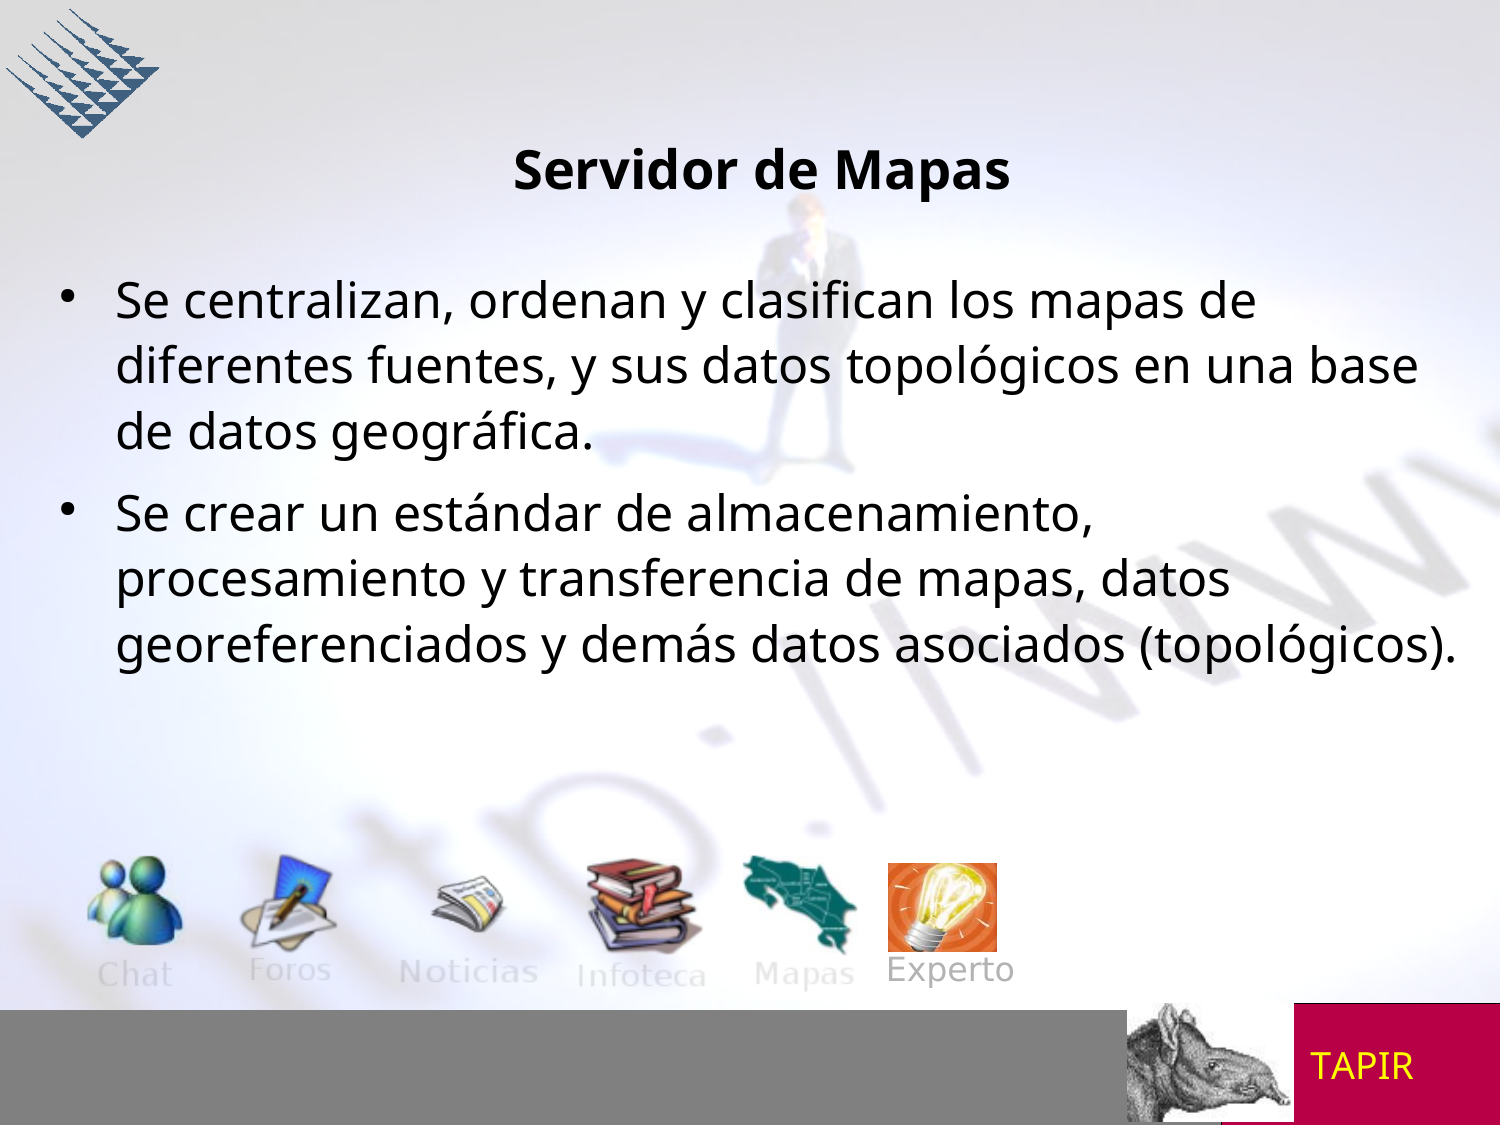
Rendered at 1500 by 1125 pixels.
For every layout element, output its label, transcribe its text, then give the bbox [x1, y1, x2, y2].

picture [1127, 1003, 1294, 1123]
picture [564, 851, 719, 1000]
text_box Experto [885, 951, 1034, 991]
picture [888, 863, 997, 952]
picture [382, 851, 553, 1004]
picture [0, 0, 163, 144]
text_box TAPIR [1221, 1003, 1500, 1125]
list Se centralizan, ordenan y clasifican los mapas de diferentes fuentes, y sus datos topológicos en una base de datos geográfica. Se crear un estándar de almacenamiento, procesamiento y transferencia de mapas, datos georeferenciados y demás datos asociados (topológicos). [59, 265, 1460, 950]
picture [726, 850, 879, 1002]
title Servidor de Mapas [62, 45, 1463, 293]
picture [59, 840, 361, 1003]
